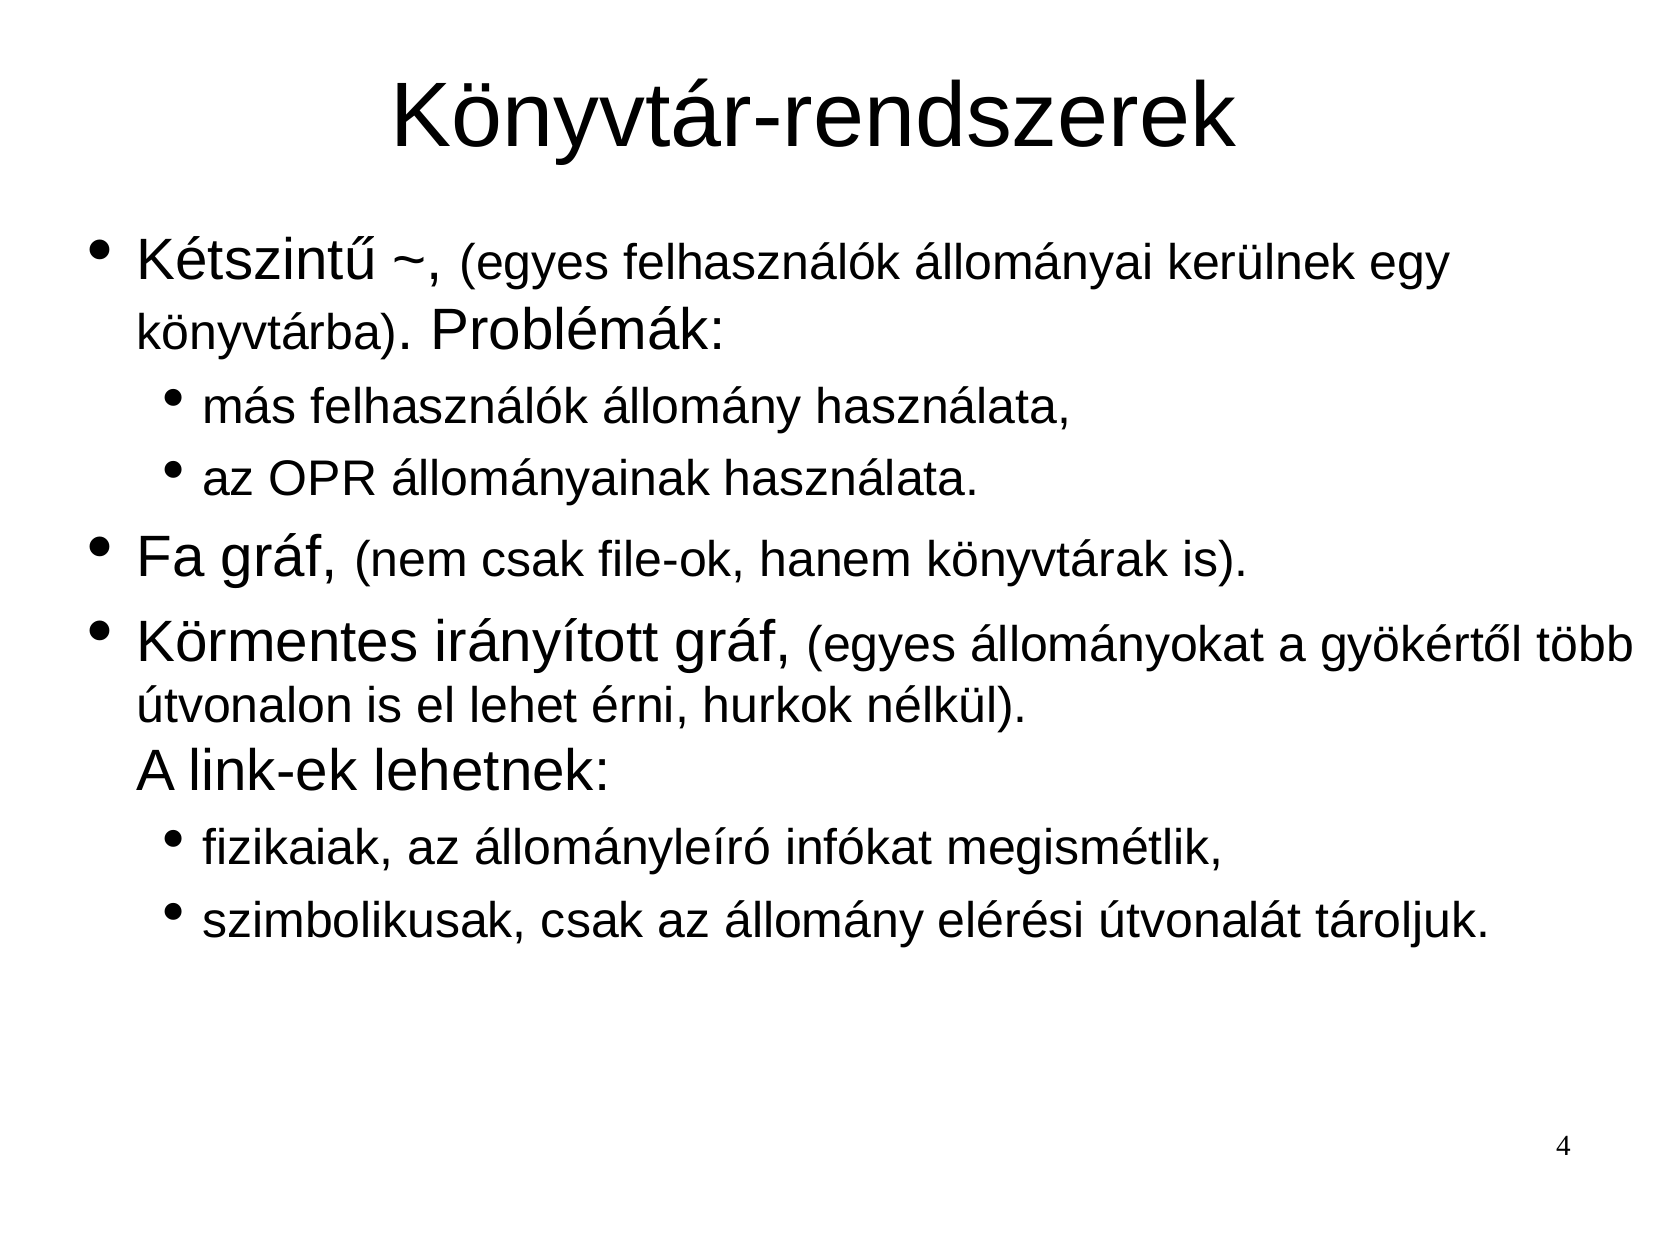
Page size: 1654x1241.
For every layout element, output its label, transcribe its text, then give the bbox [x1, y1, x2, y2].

title Könyvtár-rendszerek [124, 6, 1530, 213]
list Kétszintű ~, (egyes felhasználók állományai kerülnek egy könyvtárba). Problémák: más felhasználók állomány használata, az OPR állományainak használata. Fa gráf, (nem csak file-ok, hanem könyvtárak is). Körmentes irányított gráf, (egyes állományokat a gyökértől több útvonalon is el lehet érni, hurkok nélkül). A link-ek lehetnek: fizikaiak, az állományleíró infókat megismétlik, szimbolikusak, csak az állomány elérési útvonalát tároljuk. [0, 213, 1654, 1178]
